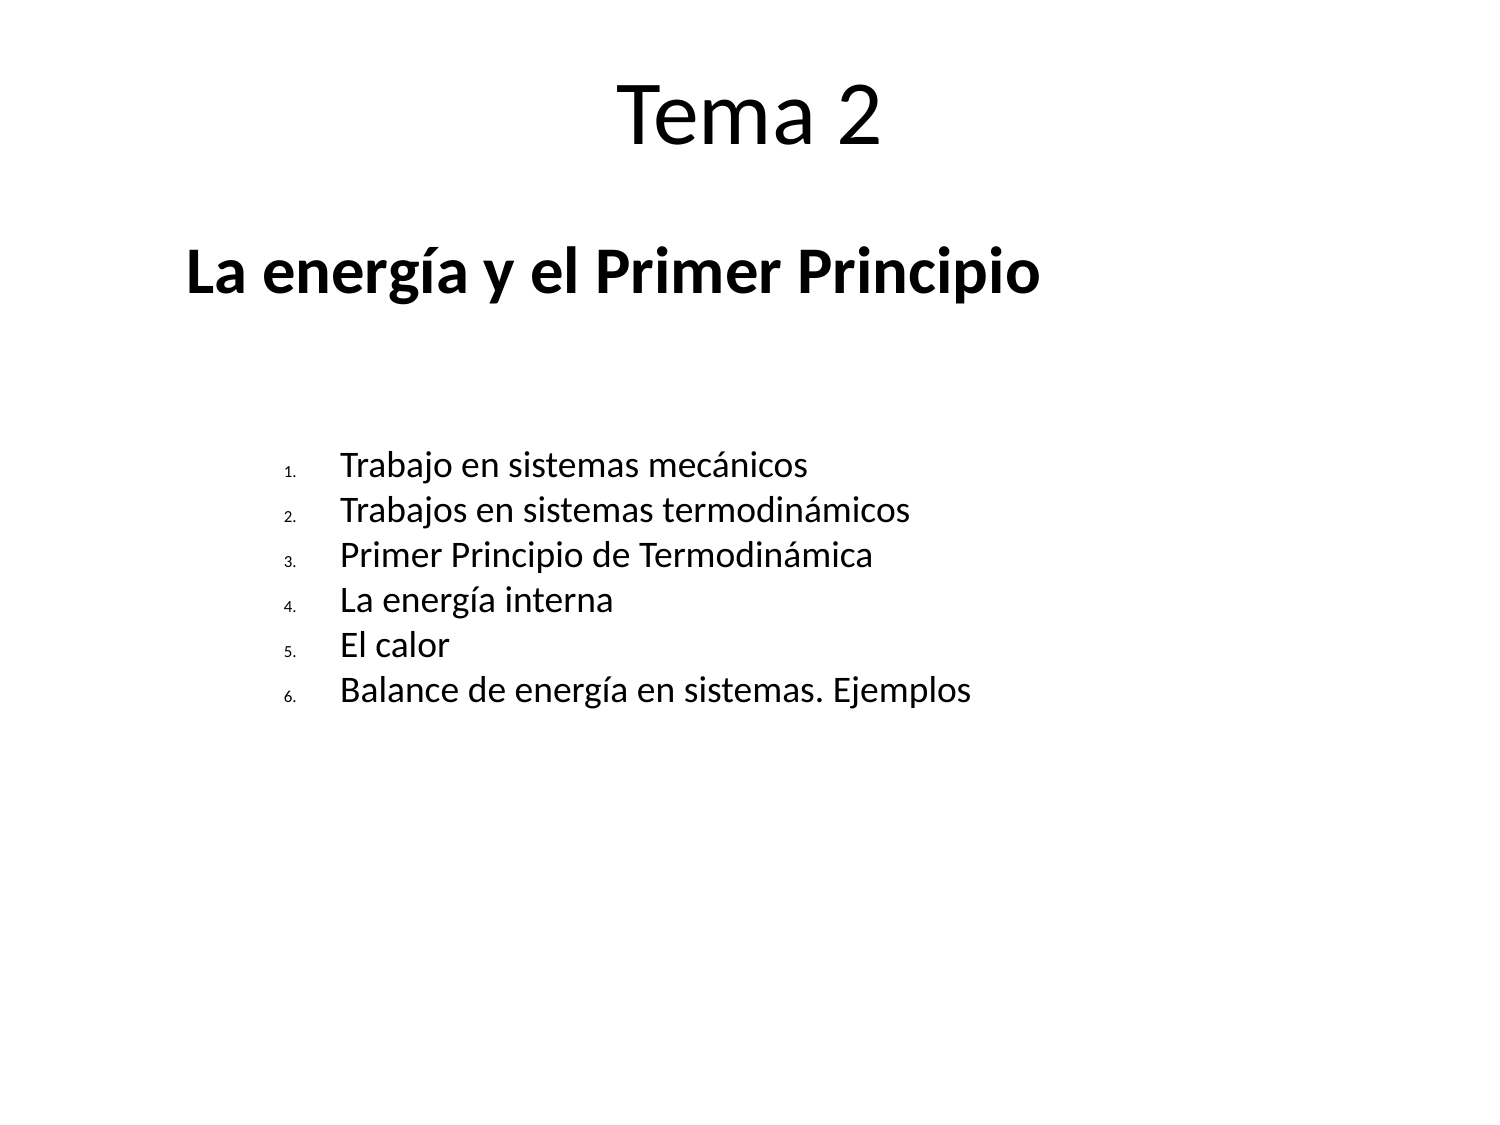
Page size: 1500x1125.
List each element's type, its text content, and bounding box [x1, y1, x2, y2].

text_box Trabajo en sistemas mecánicos Trabajos en sistemas termodinámicos Primer Principio de Termodinámica La energía interna El calor Balance de energía en sistemas. Ejemplos [269, 432, 988, 718]
list La energía y el Primer Principio [171, 219, 1376, 350]
title Tema 2 [75, 45, 1425, 233]
